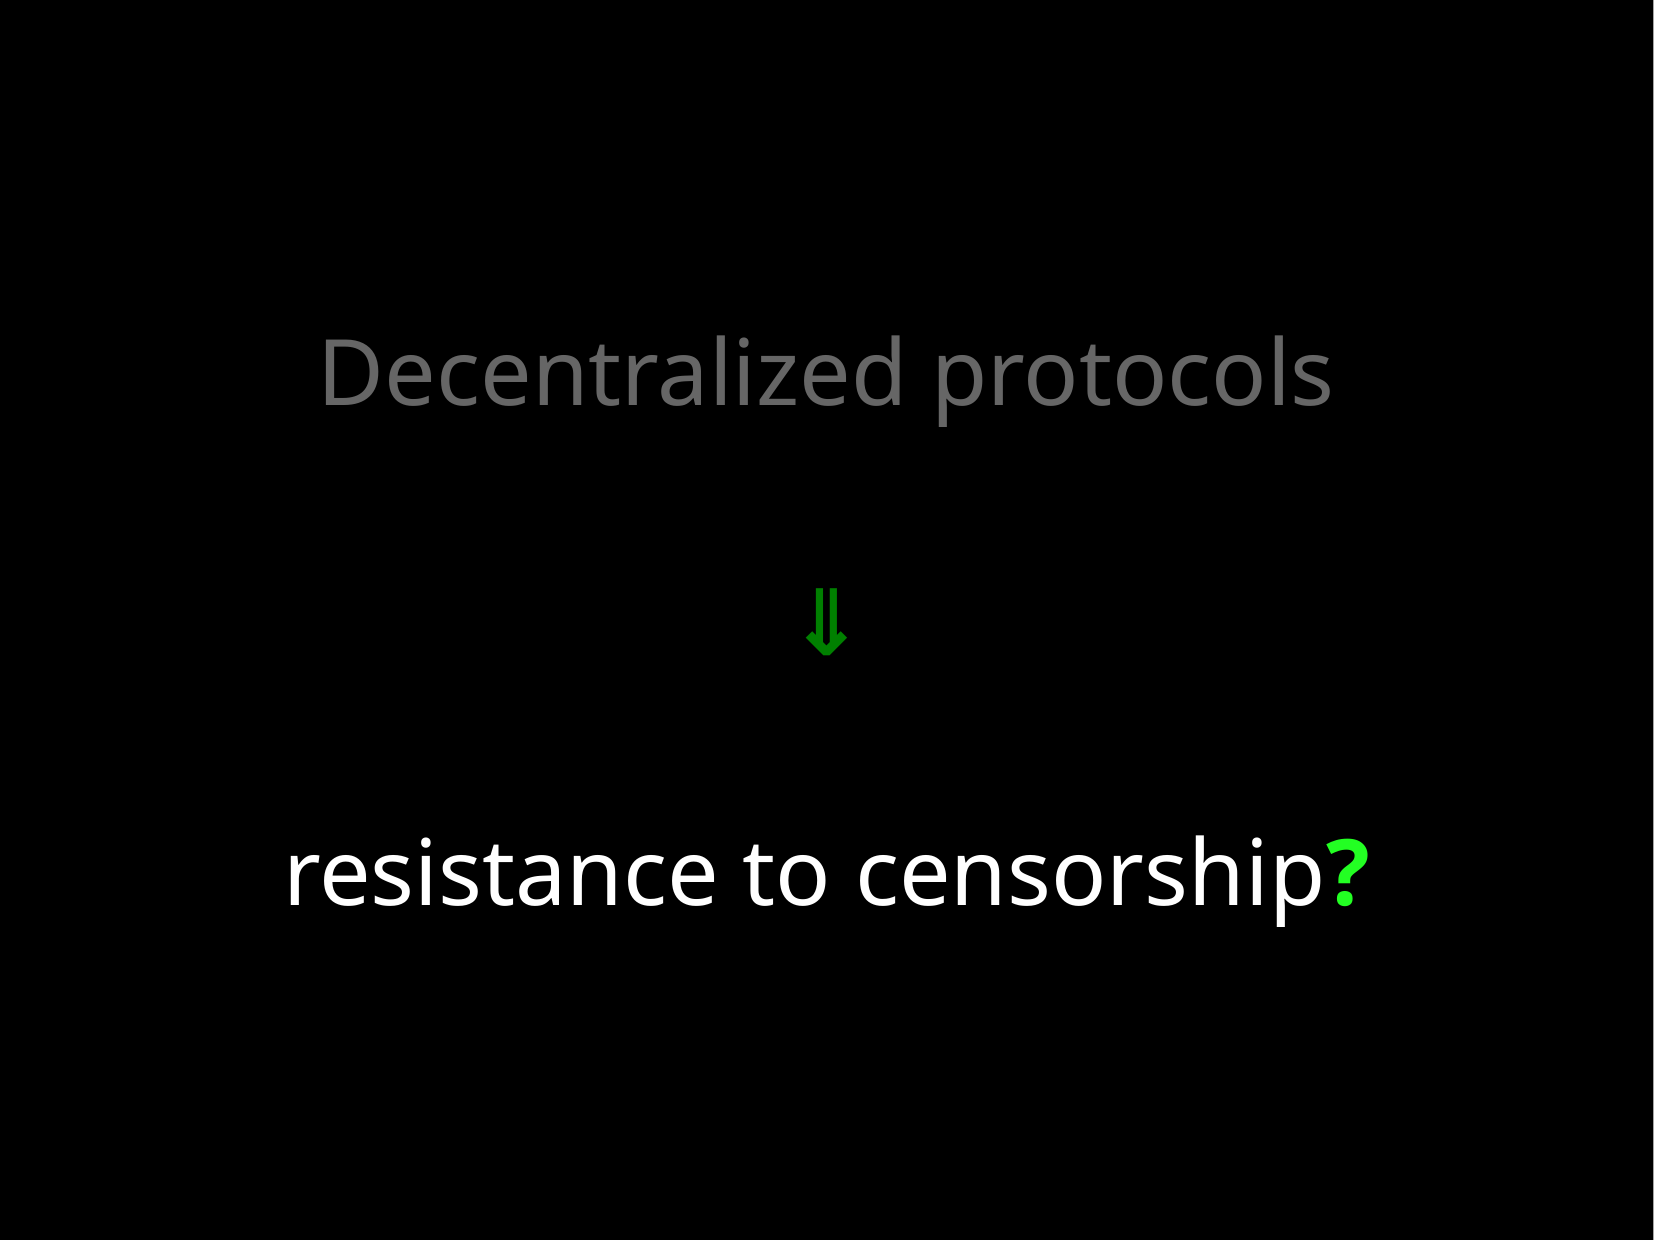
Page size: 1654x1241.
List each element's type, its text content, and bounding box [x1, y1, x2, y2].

title Decentralized protocols ⇓ resistance to censorship? [82, 362, 1571, 879]
